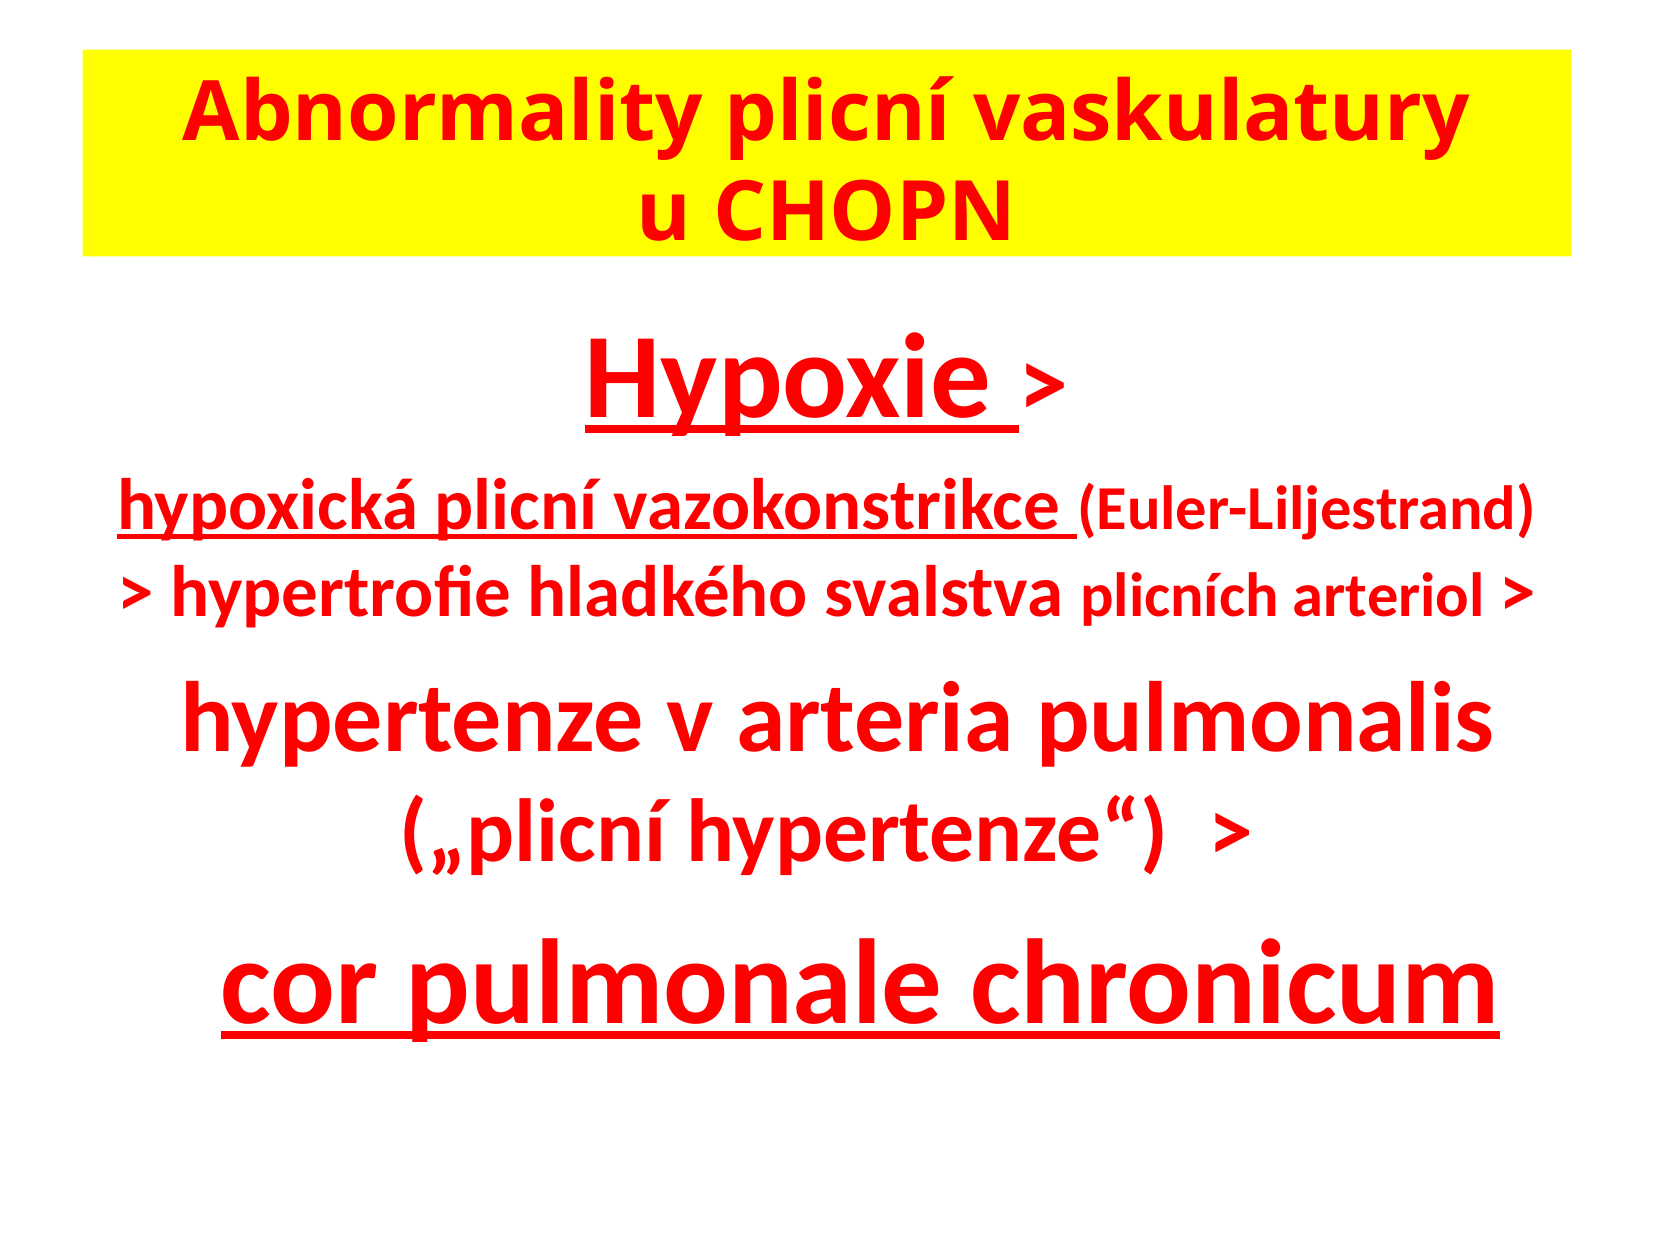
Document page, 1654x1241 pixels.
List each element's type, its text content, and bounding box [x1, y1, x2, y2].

title Abnormality plicní vaskulatury u CHOPN [82, 49, 1571, 257]
list Hypoxie > hypoxická plicní vazokonstrikce (Euler-Liljestrand) > hypertrofie hladkého svalstva plicních arteriol > hypertenze v arteria pulmonalis („plicní hypertenze“) > cor pulmonale chronicum [82, 289, 1571, 1108]
